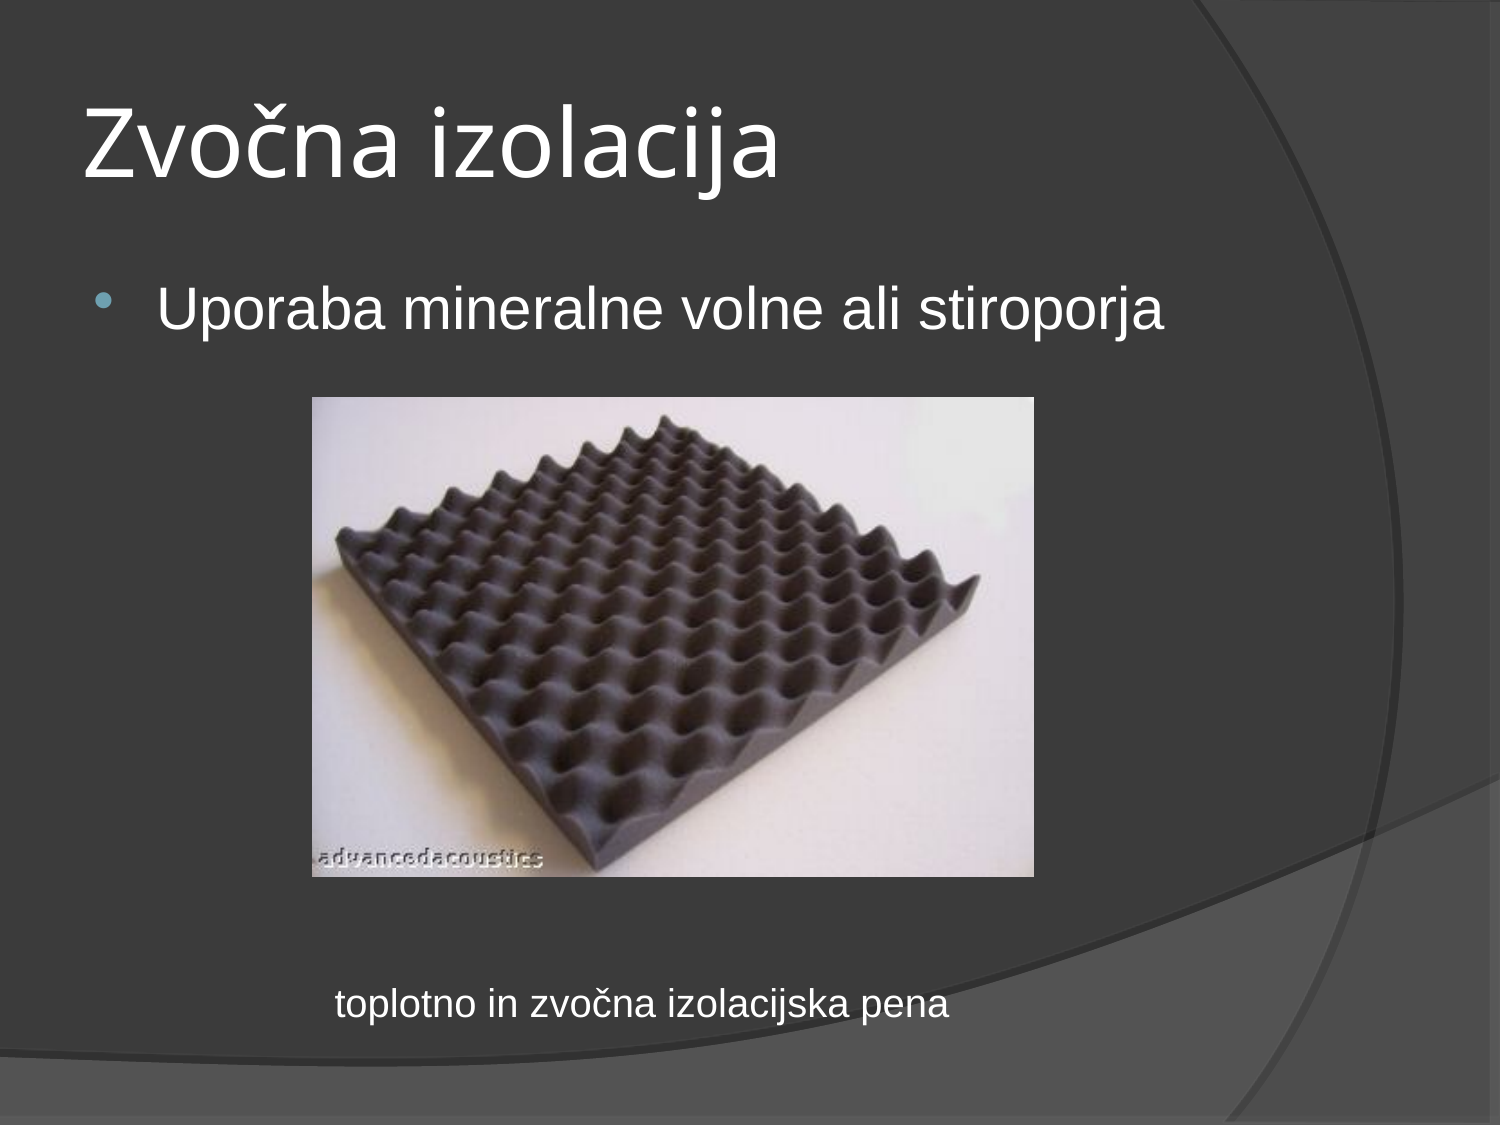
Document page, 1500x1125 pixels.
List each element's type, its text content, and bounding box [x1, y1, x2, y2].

picture [312, 397, 1034, 877]
list Uporaba mineralne volne ali stiroporja toplotno in zvočna izolacijska pena [75, 262, 1300, 1125]
title Zvočna izolacija [75, 45, 1300, 233]
